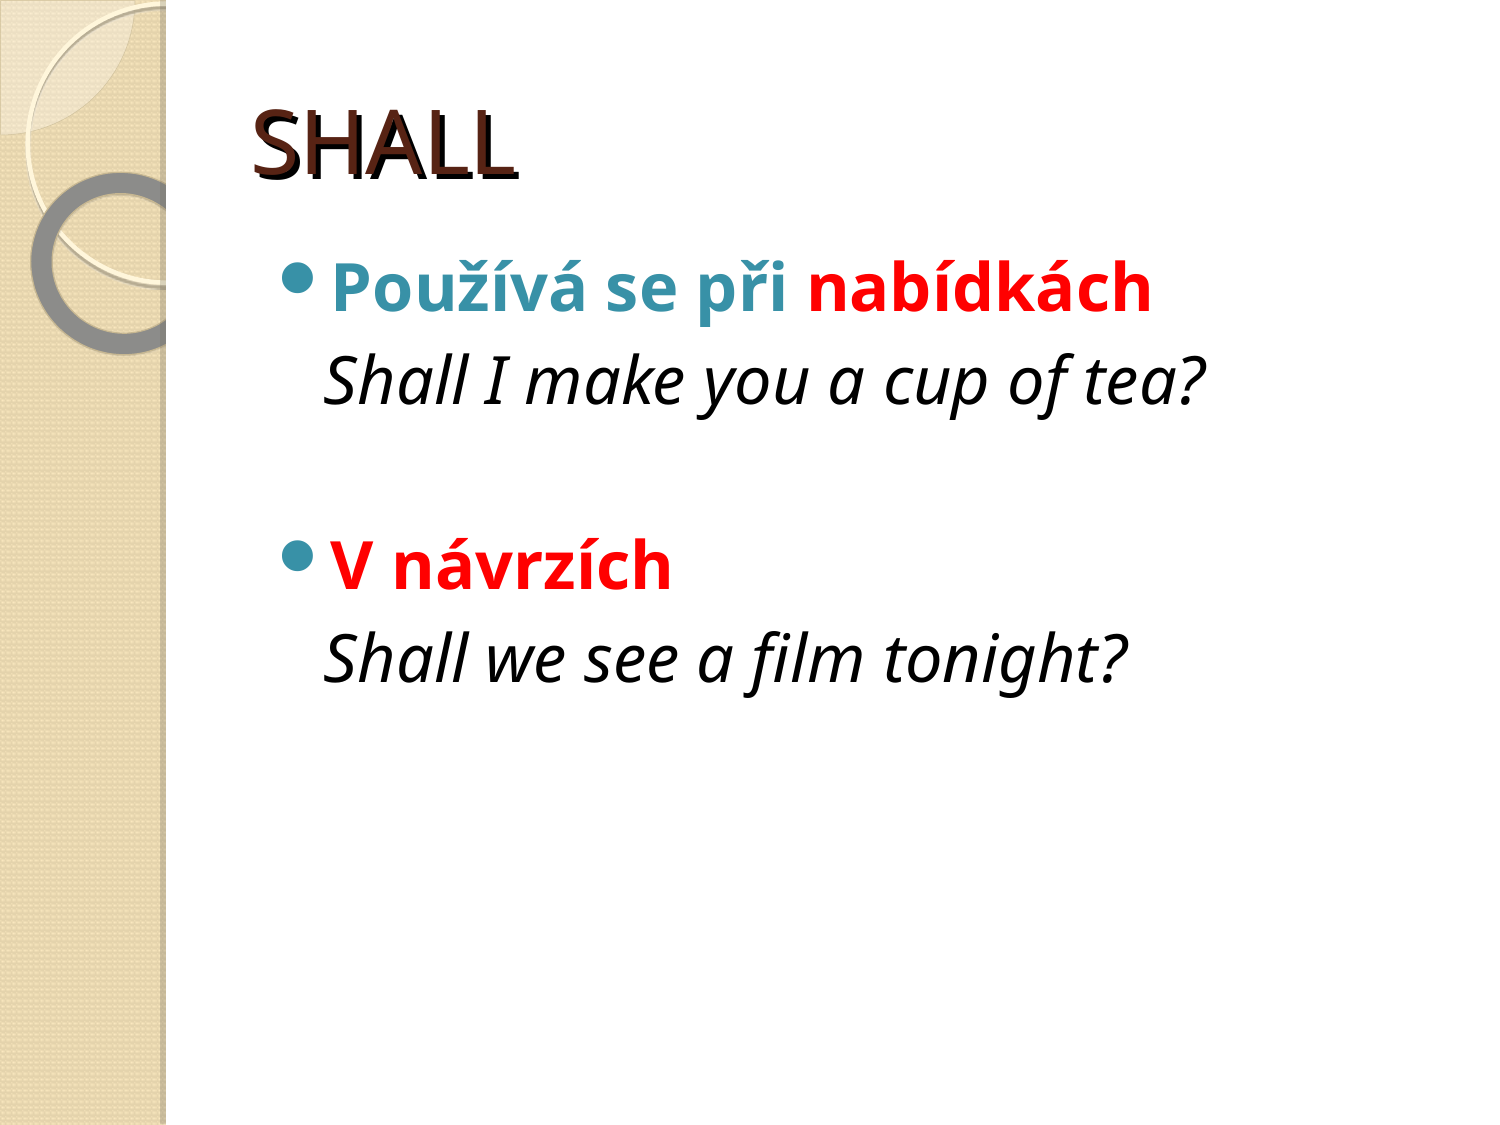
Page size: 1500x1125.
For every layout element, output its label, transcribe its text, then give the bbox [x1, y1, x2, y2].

list Používá se při nabídkách Shall I make you a cup of tea? V návrzích Shall we see a film tonight? [235, 237, 1466, 1026]
title SHALL [235, 45, 1466, 233]
